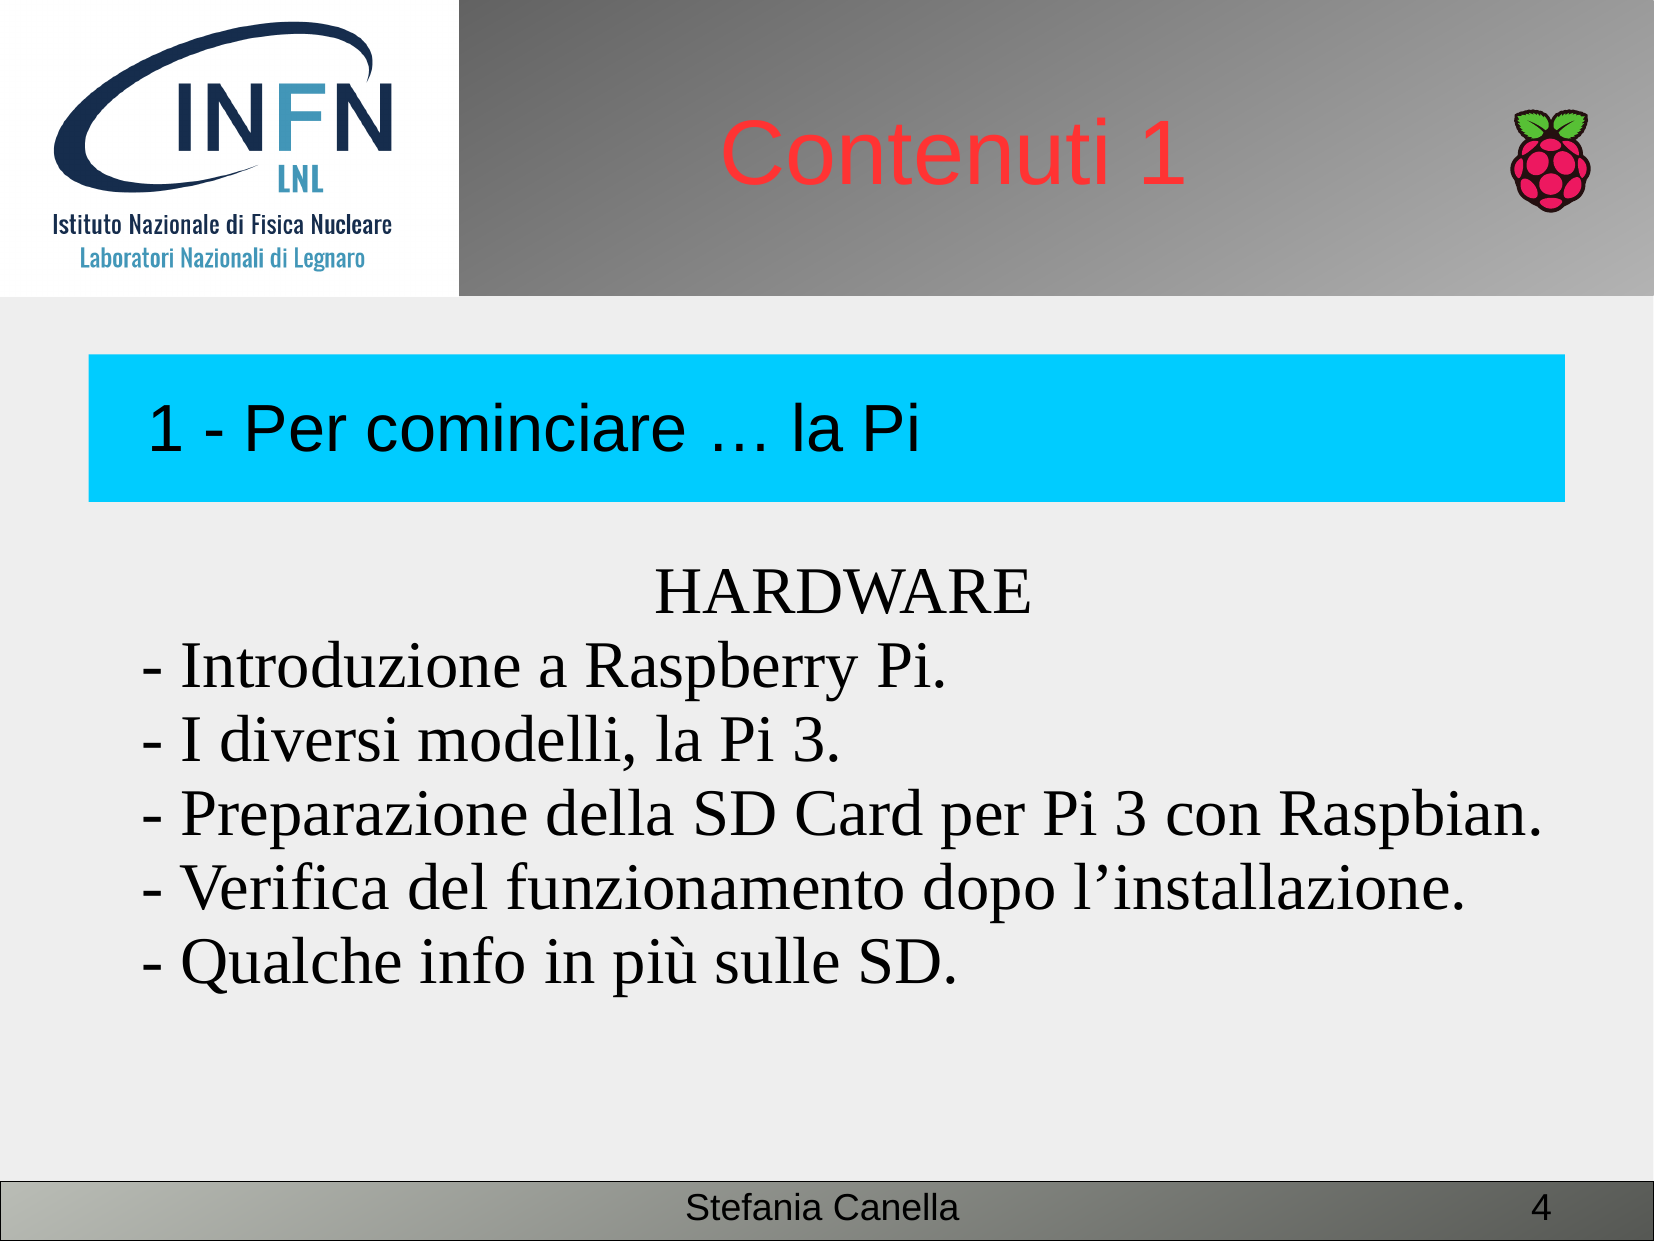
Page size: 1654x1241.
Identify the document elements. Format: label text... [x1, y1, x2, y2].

text_box [984, 1181, 1516, 1241]
text_box [0, 1181, 670, 1241]
subtitle HARDWARE - Introduzione a Raspberry Pi. - I diversi modelli, la Pi 3. - Preparazione della SD Card per Pi 3 con Raspbian. - Verifica del funzionamento dopo l’installazione. - Qualche info in più sulle SD. [82, 295, 1571, 1109]
text_box [459, 0, 1654, 296]
title Contenuti 1 [459, 49, 1571, 257]
text_box 1 - Per cominciare … la Pi [88, 354, 1565, 502]
text_box 34 [1516, 1178, 1654, 1241]
picture [0, 0, 459, 297]
text_box Stefania Canella [670, 1178, 984, 1241]
